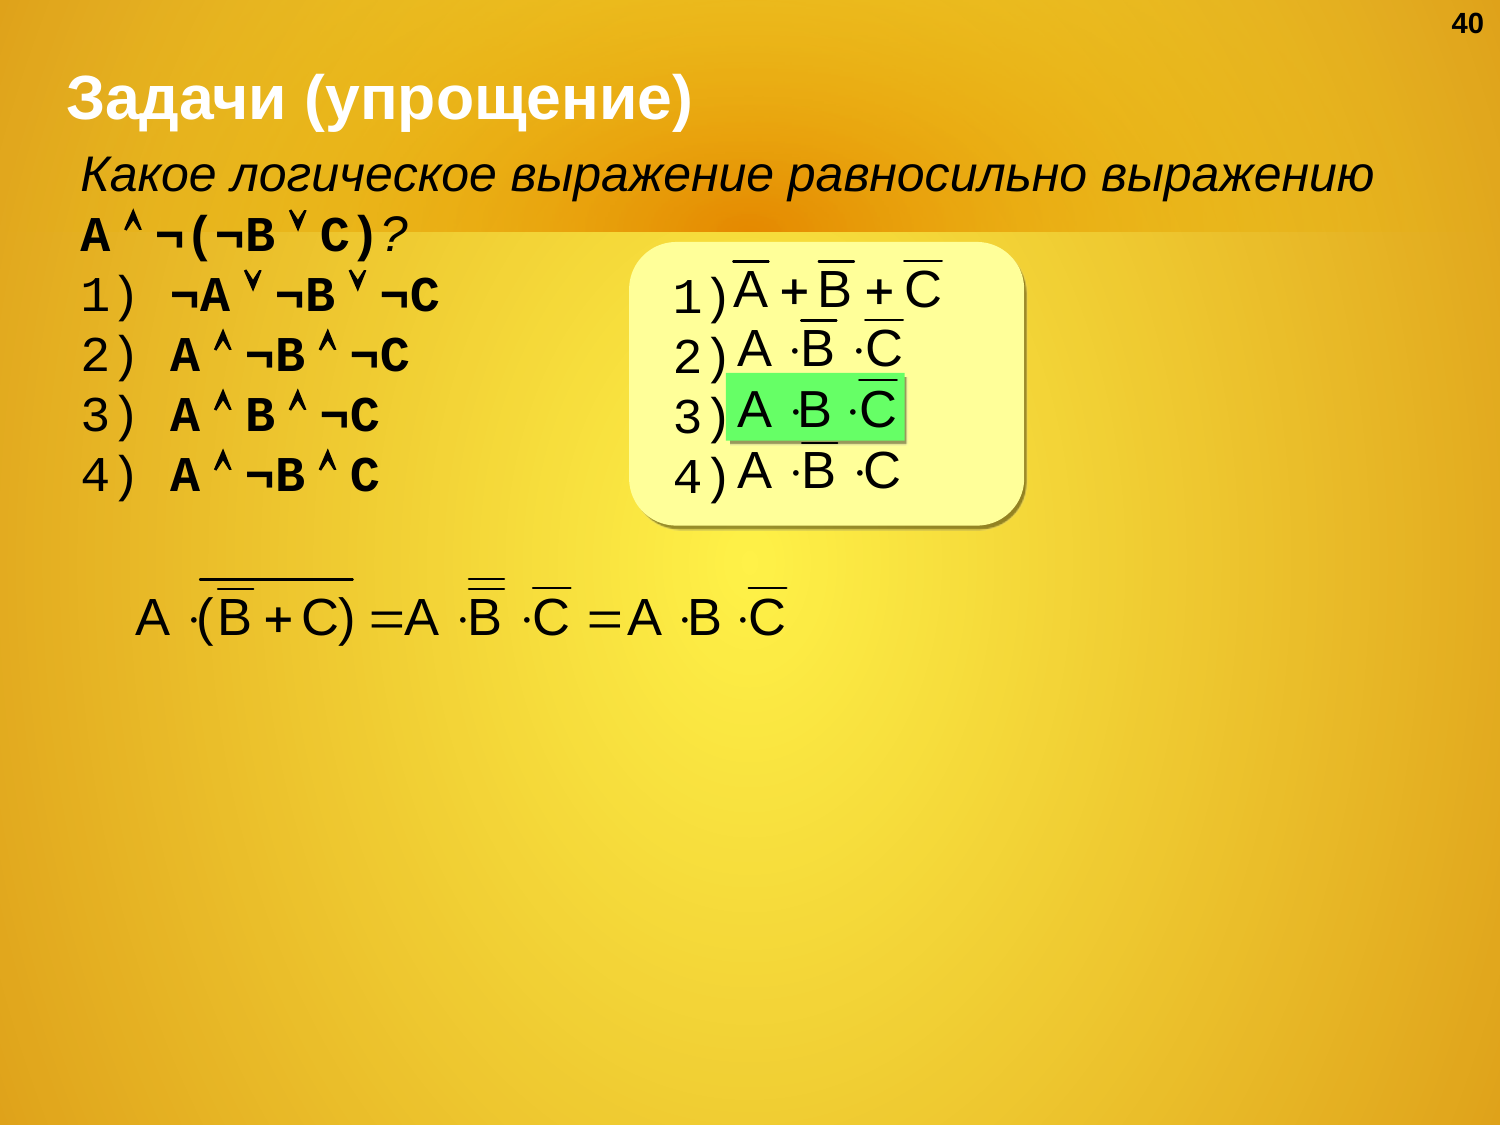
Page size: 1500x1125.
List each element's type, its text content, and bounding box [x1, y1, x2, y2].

text_box дизъюнкция – от лат. disjunctio — разъединение [652, 520, 862, 530]
chart [127, 565, 798, 658]
title Задачи (упрощение) [51, 49, 1426, 127]
text_box <номер> [1148, 0, 1499, 75]
text_box [629, 241, 1025, 526]
chart [724, 246, 953, 502]
text_box Какое логическое выражение равносильно выражению A  ¬(¬B  C)? ¬A  ¬B  ¬C A  ¬B  ¬C A  B  ¬C A  ¬B  C [65, 134, 1442, 510]
